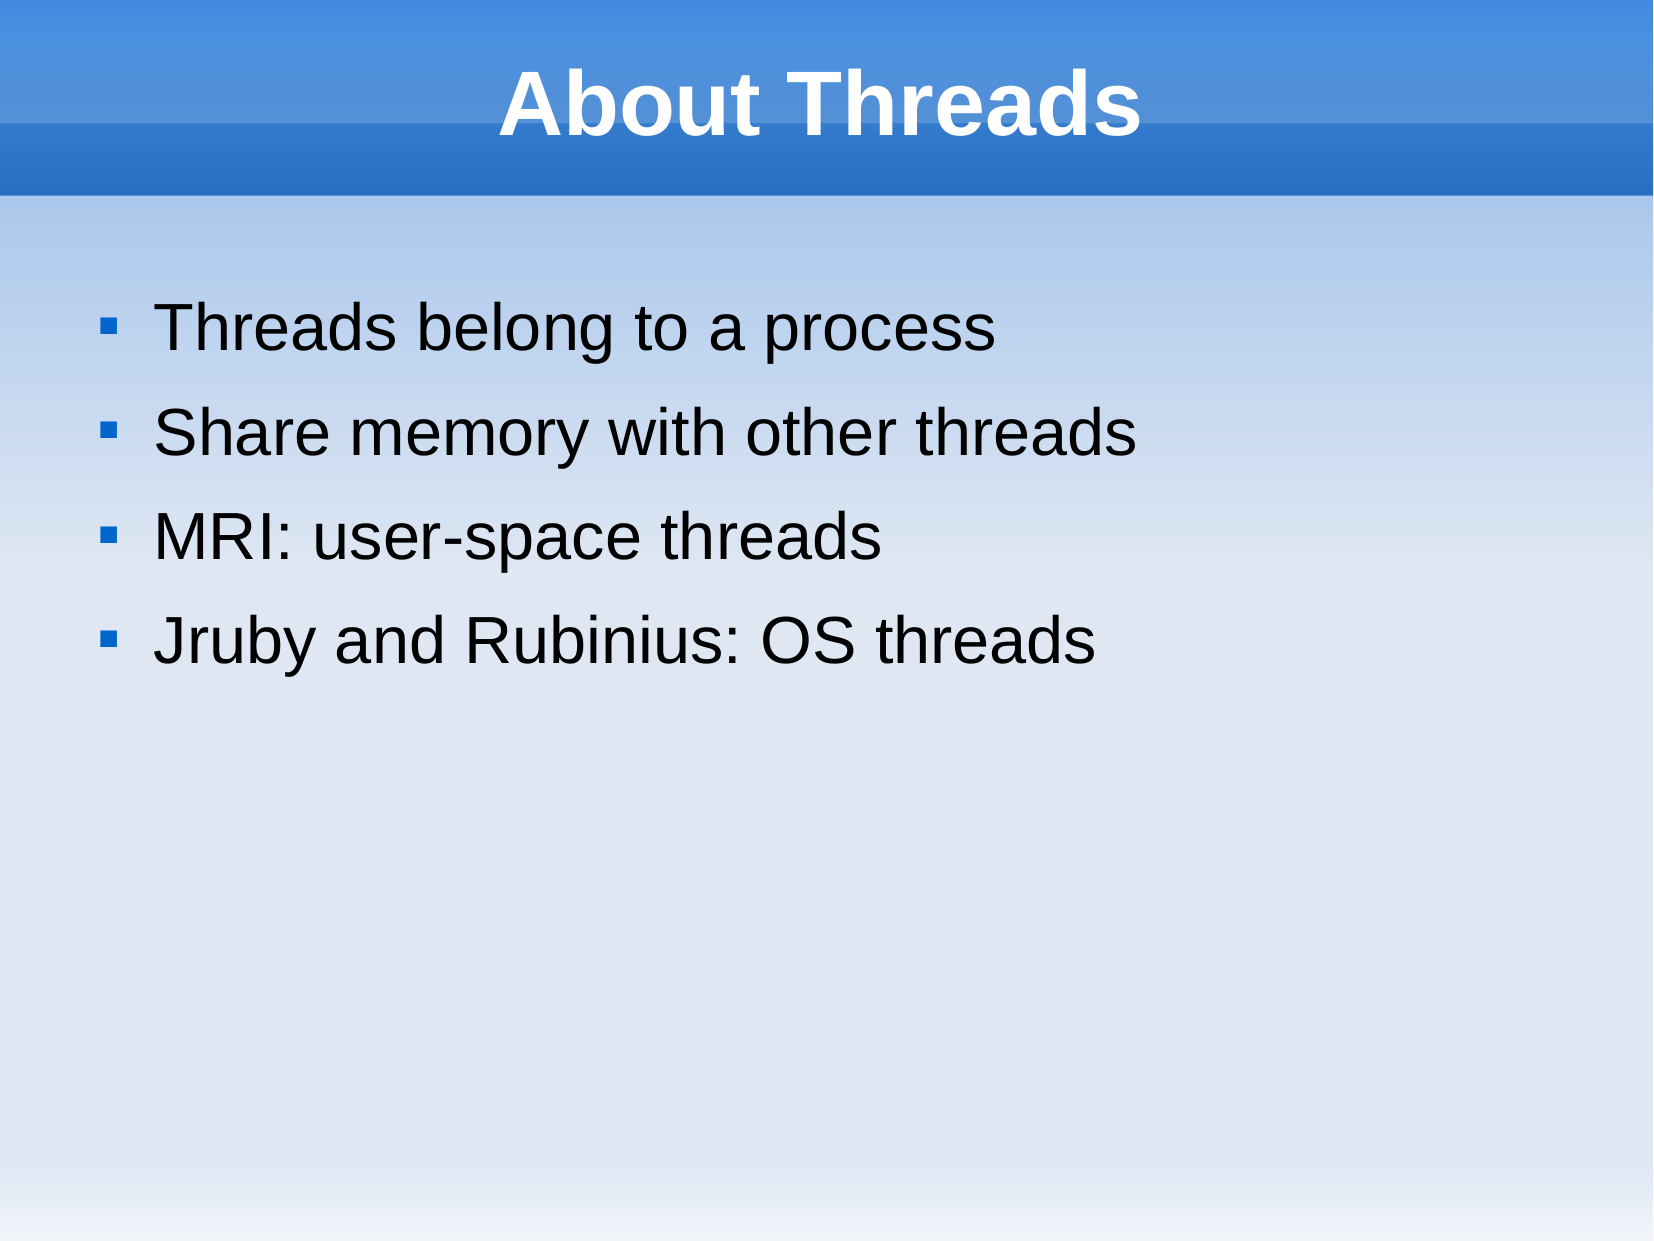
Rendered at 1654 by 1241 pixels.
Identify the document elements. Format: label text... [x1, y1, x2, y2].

title About Threads [76, 7, 1565, 200]
picture [0, 0, 1654, 1241]
list Threads belong to a process Share memory with other threads MRI: user-space threads Jruby and Rubinius: OS threads [82, 290, 1571, 1095]
